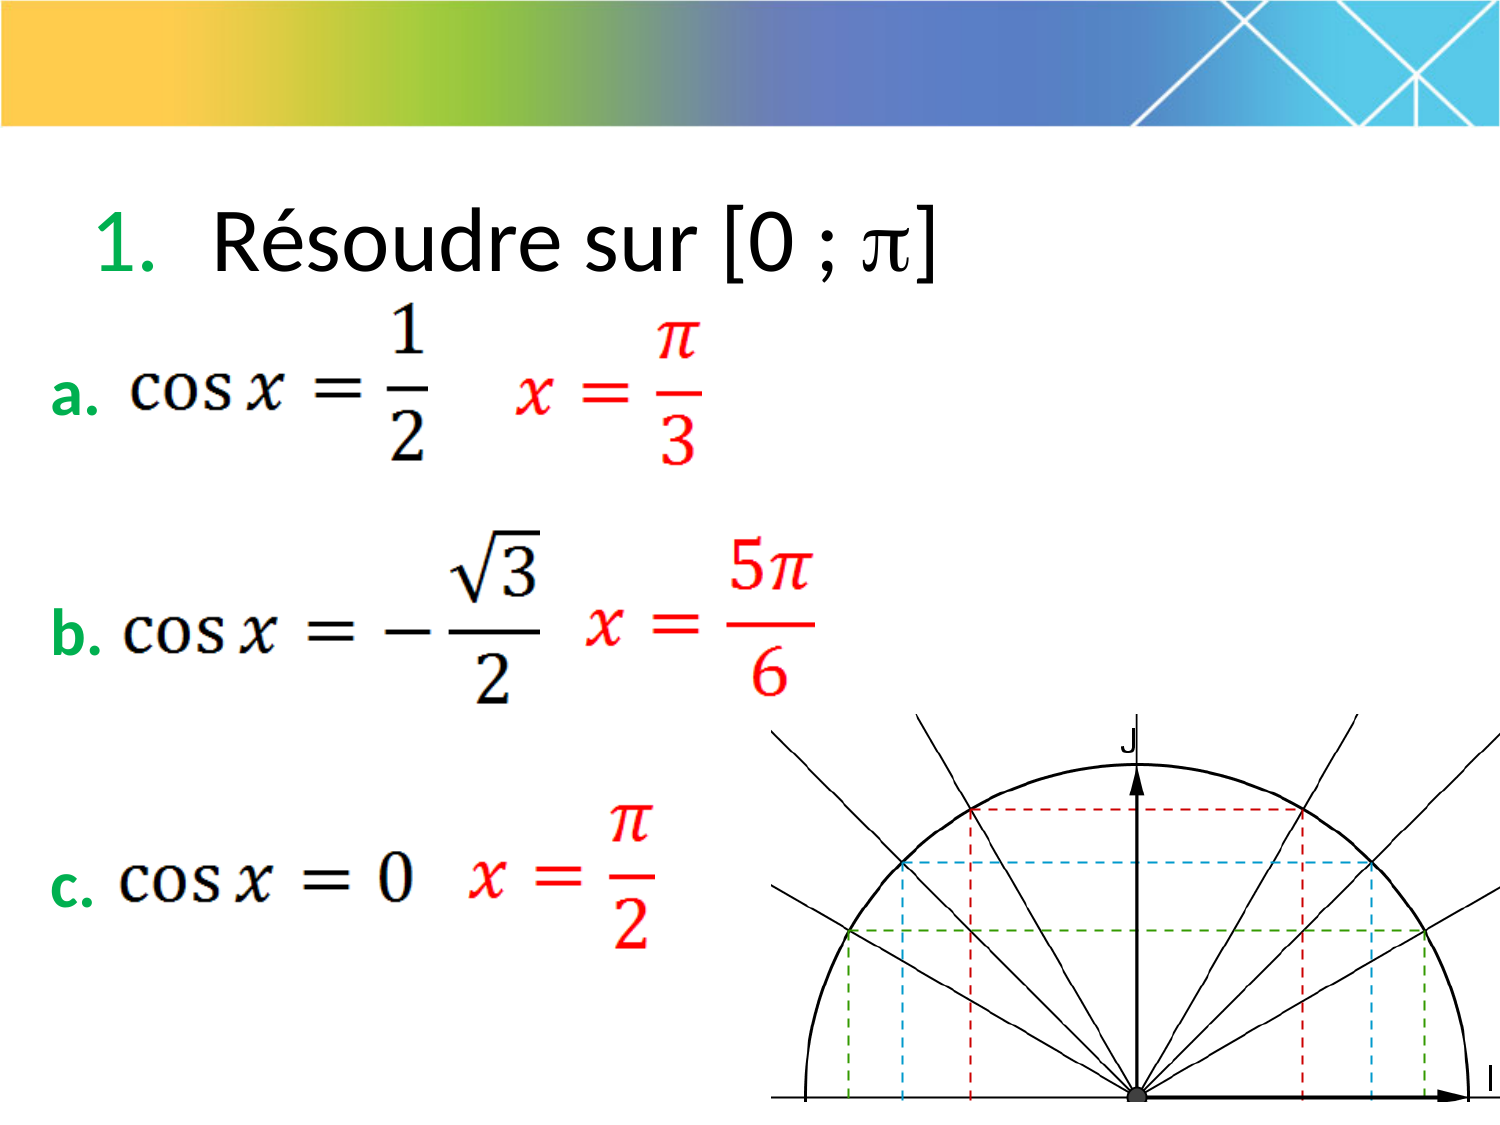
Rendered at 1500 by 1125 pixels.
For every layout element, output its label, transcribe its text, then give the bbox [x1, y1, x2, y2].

text_box a. b. c. [35, 341, 821, 1101]
picture [771, 714, 1500, 1102]
picture [128, 292, 428, 475]
picture [121, 515, 540, 718]
title Résoudre sur [0 ; ] [75, 164, 1426, 305]
picture [468, 796, 655, 963]
picture [0, 0, 1500, 128]
picture [585, 527, 815, 712]
picture [515, 313, 702, 481]
picture [117, 831, 416, 934]
